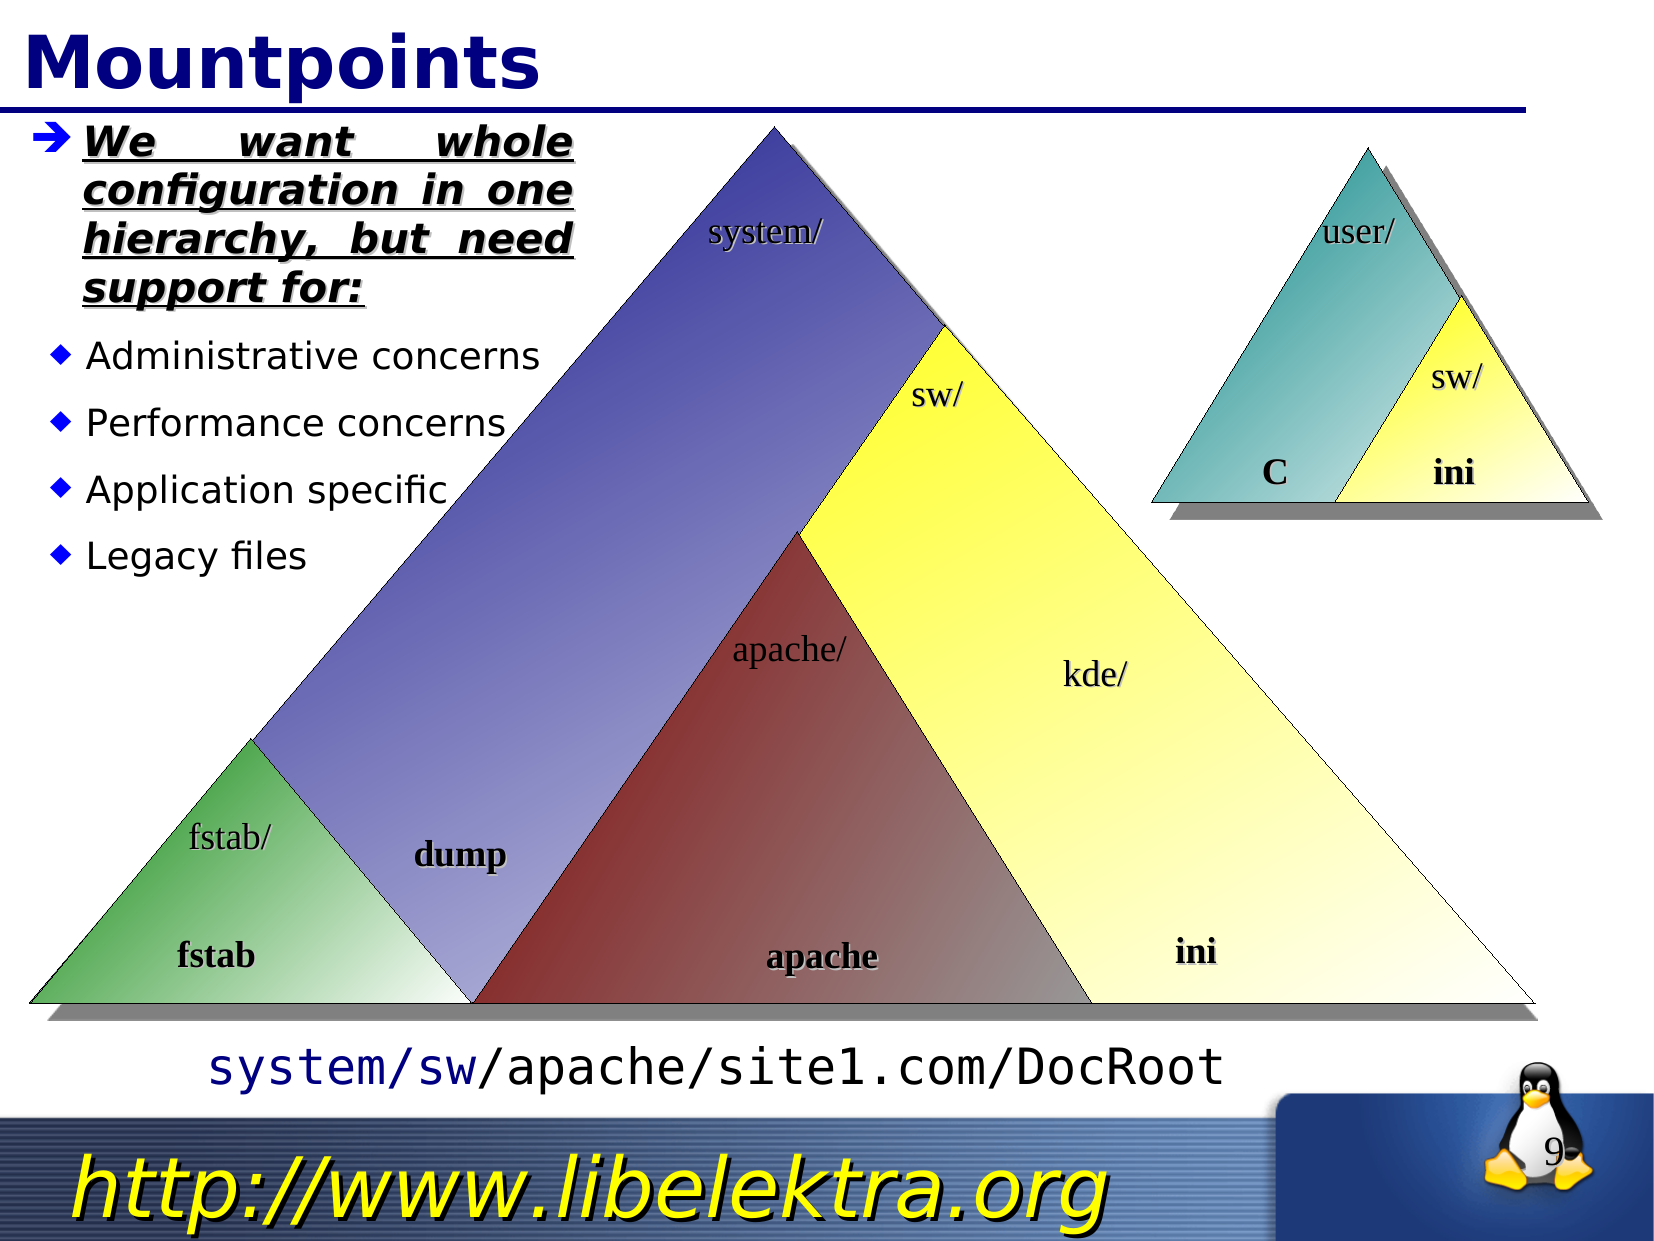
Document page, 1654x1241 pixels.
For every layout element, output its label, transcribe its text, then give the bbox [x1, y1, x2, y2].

text_box sw/ [911, 369, 964, 412]
text_box C [1261, 447, 1289, 490]
text_box dump [413, 830, 507, 873]
text_box sw/ [1431, 352, 1484, 394]
text_box ini [1433, 447, 1476, 490]
picture [0, 1061, 1654, 1241]
text_box fstab/ [188, 812, 272, 855]
list We want whole configuration in one hierarchy, but need support for: Administrative concerns Performance concerns Application specific Legacy files [0, 110, 752, 587]
text_box <Nummer> [1370, 1122, 1566, 1178]
text_box kde/ [1062, 649, 1128, 692]
text_box fstab [177, 930, 257, 973]
text_box apache [765, 932, 879, 974]
text_box user/ [1322, 206, 1396, 249]
text_box system/sw/apache/site1.com/DocRoot [206, 1034, 1227, 1093]
text_box system/ [752, 206, 824, 249]
text_box apache/ [732, 625, 848, 667]
text_box [29, 126, 1536, 1004]
text_box Mountpoints [22, 14, 1611, 111]
text_box ini [1175, 927, 1218, 969]
text_box [1151, 147, 1589, 503]
